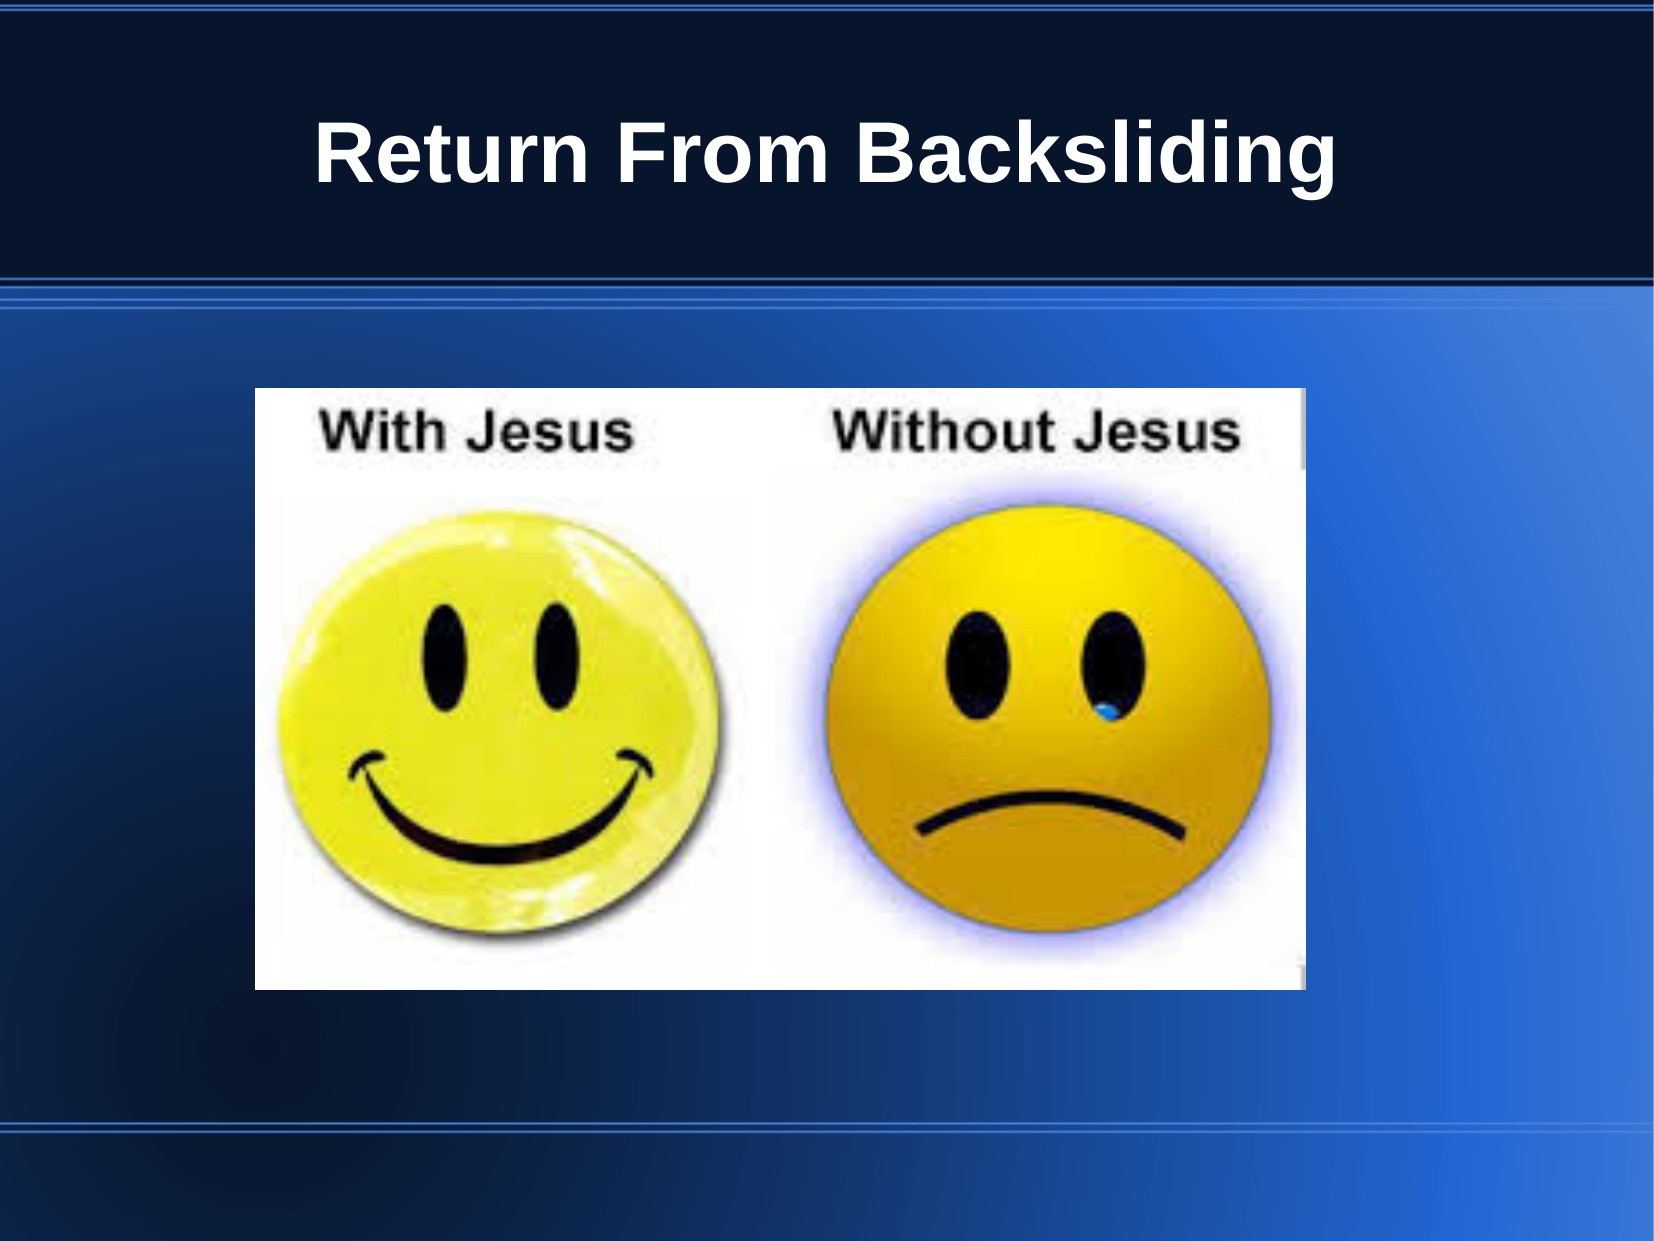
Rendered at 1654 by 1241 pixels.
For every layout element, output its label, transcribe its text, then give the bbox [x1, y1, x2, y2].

picture [0, 0, 1654, 1241]
title Return From Backsliding [82, 49, 1571, 257]
